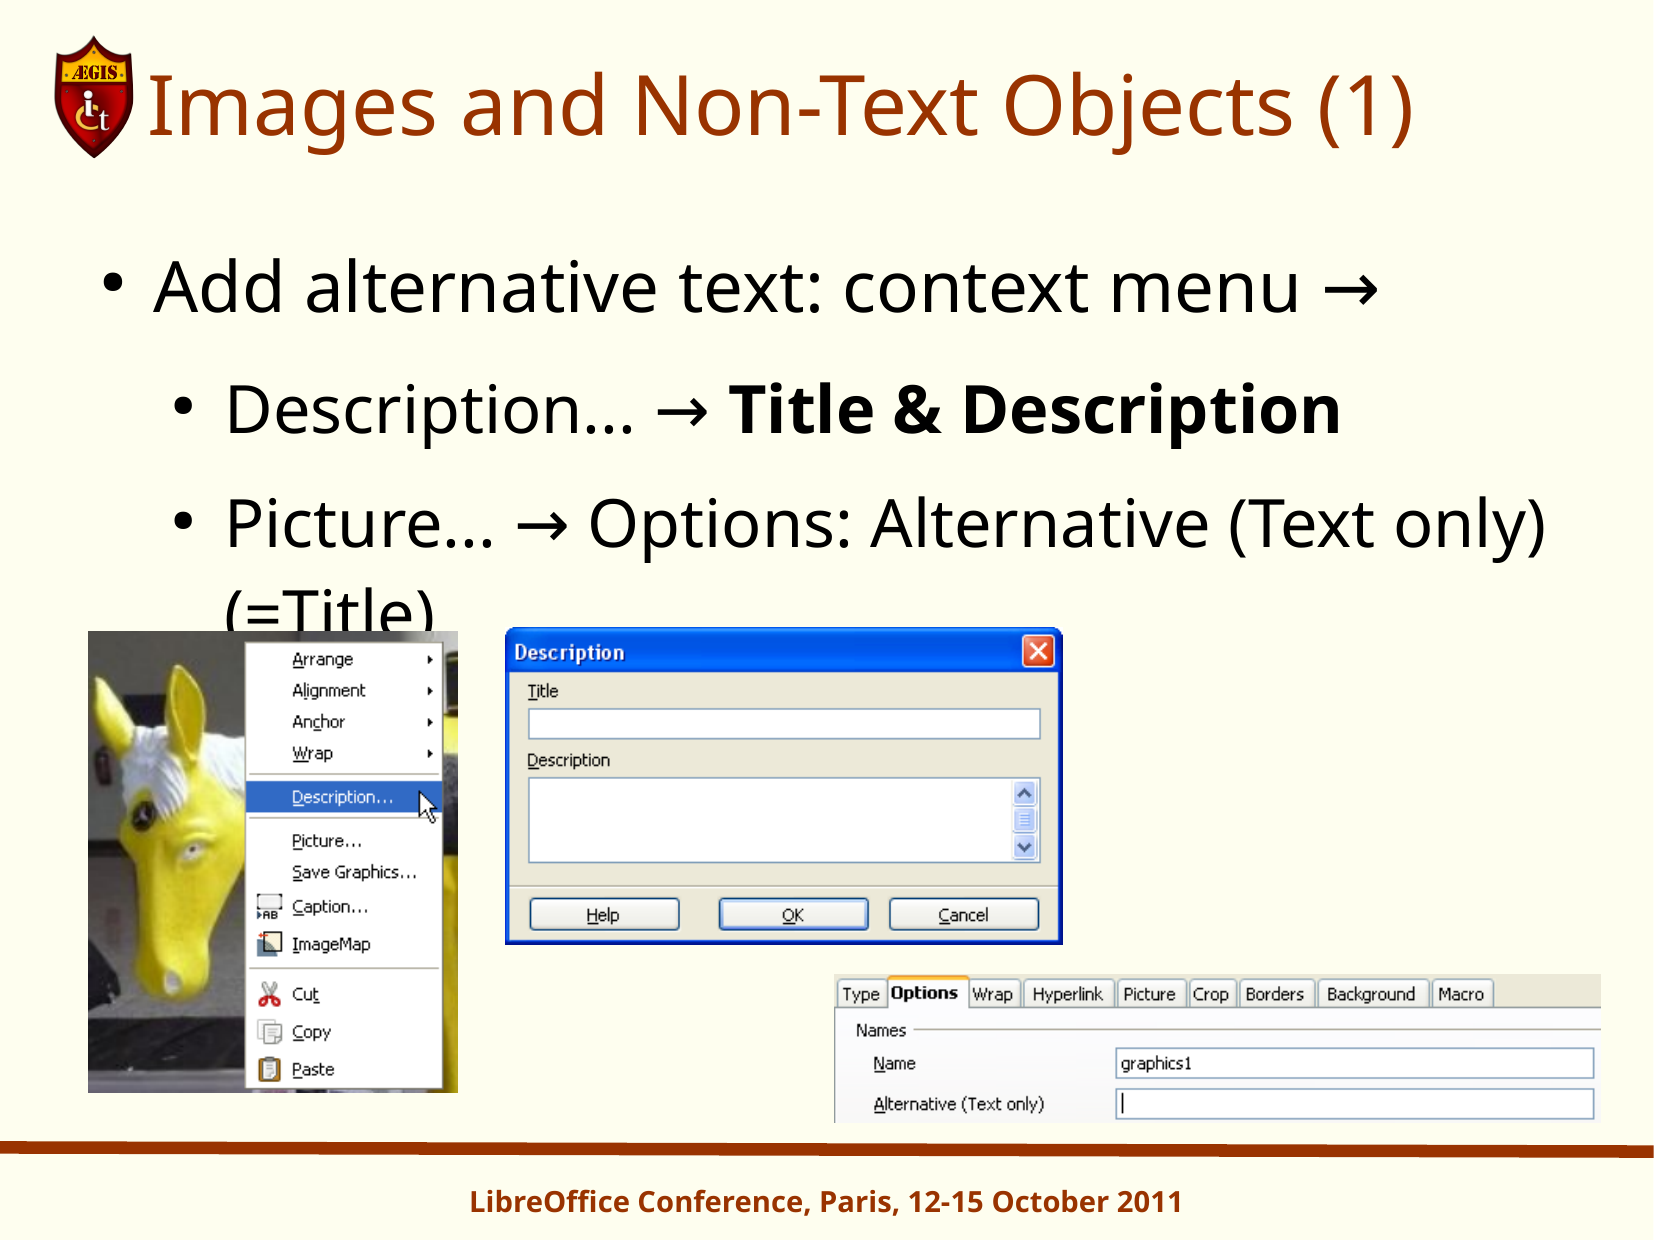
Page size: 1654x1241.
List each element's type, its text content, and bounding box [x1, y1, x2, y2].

picture [505, 627, 1063, 945]
picture [88, 631, 458, 1093]
title Images and Non-Text Objects (1) [147, 29, 1625, 178]
list Add alternative text: context menu → Description... → Title & Description Picture... → Options: Alternative (Text only) (=Title) [82, 236, 1595, 650]
picture [24, 24, 167, 167]
picture [834, 974, 1601, 1123]
